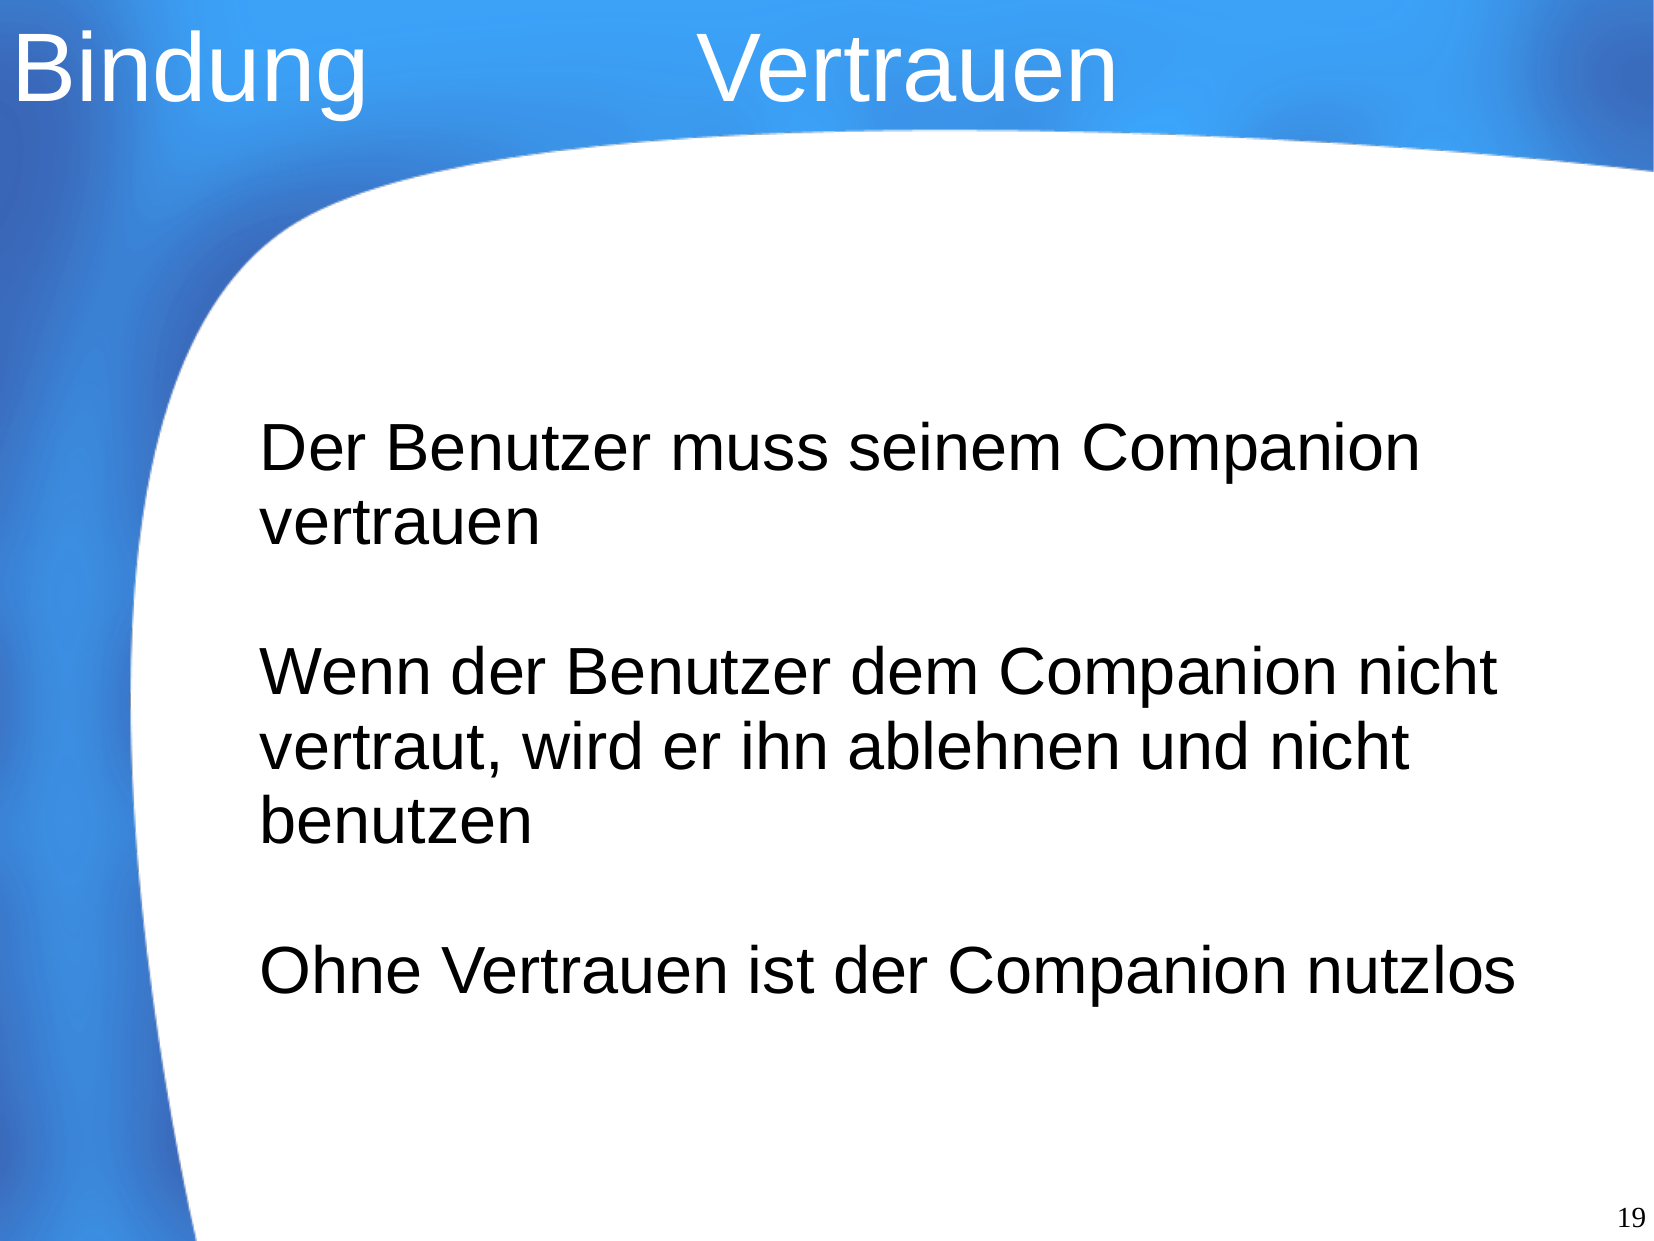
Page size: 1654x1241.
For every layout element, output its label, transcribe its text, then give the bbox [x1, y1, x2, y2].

picture [0, 0, 1654, 1241]
title Vertrauen [922, 13, 1619, 123]
title Bindung [11, 0, 922, 177]
subtitle Der Benutzer muss seinem Companion vertrauen Wenn der Benutzer dem Companion nicht vertraut, wird er ihn ablehnen und nicht benutzen Ohne Vertrauen ist der Companion nutzlos [259, 248, 1560, 1170]
